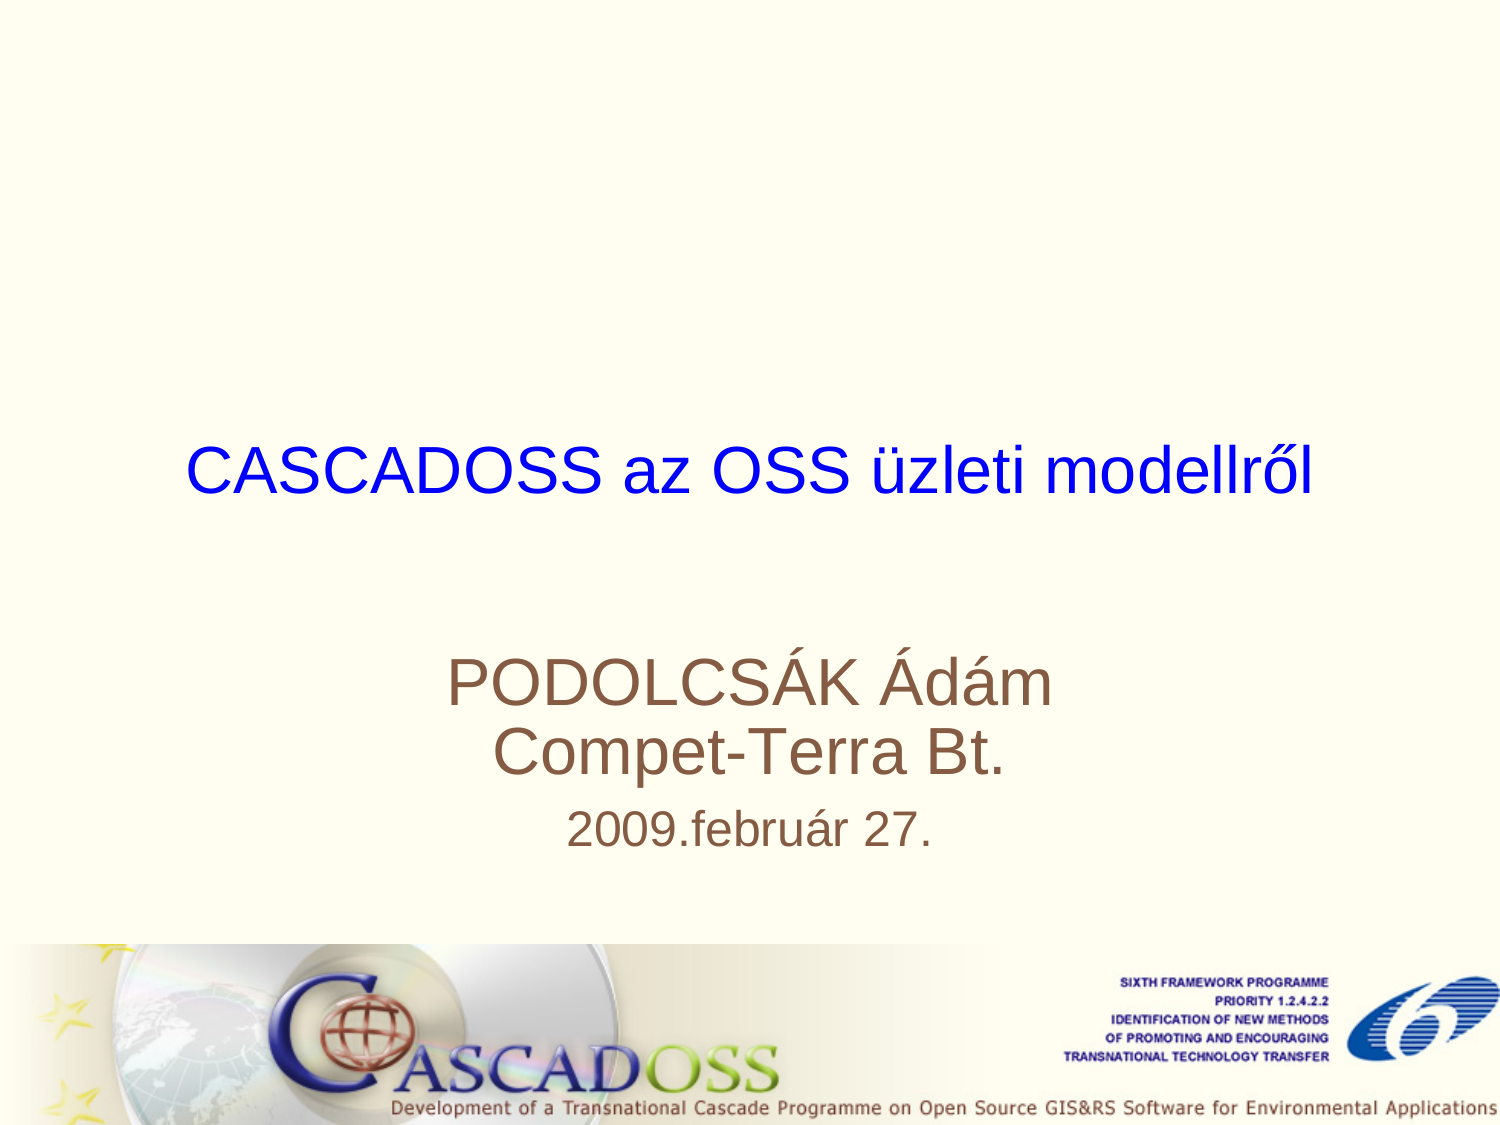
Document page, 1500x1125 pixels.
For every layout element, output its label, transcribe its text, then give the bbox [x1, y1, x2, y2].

picture [0, 944, 1500, 1125]
text_box CASCADOSS az OSS üzleti modellről [112, 349, 1388, 591]
text_box PODOLCSÁK Ádám Compet-Terra Bt. 2009.február 27. [225, 637, 1276, 926]
